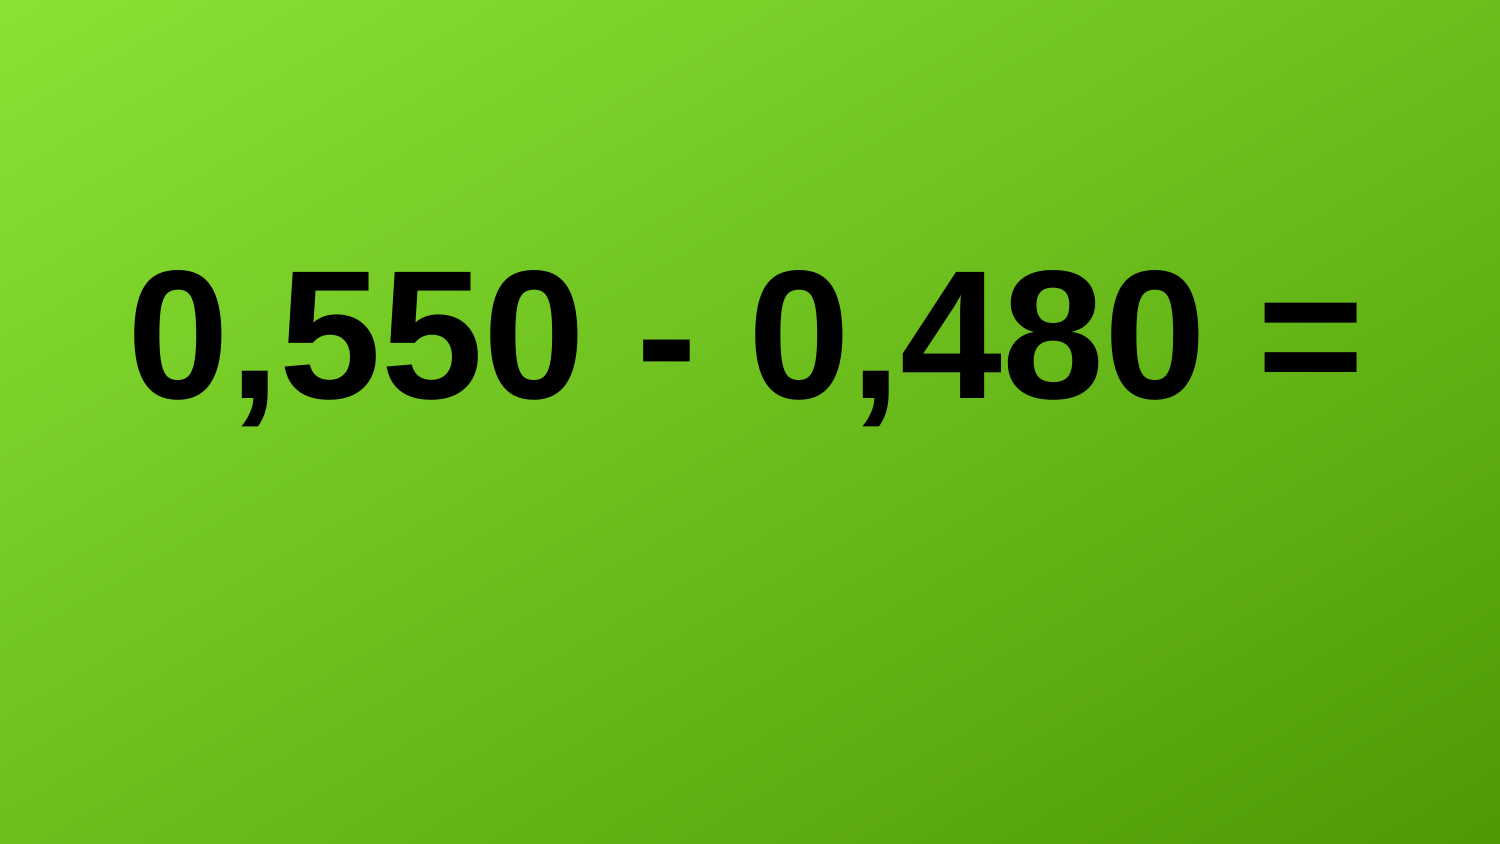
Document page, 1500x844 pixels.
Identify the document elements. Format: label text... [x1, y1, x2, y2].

text_box 0,550 - 0,480 = [112, 259, 1388, 450]
